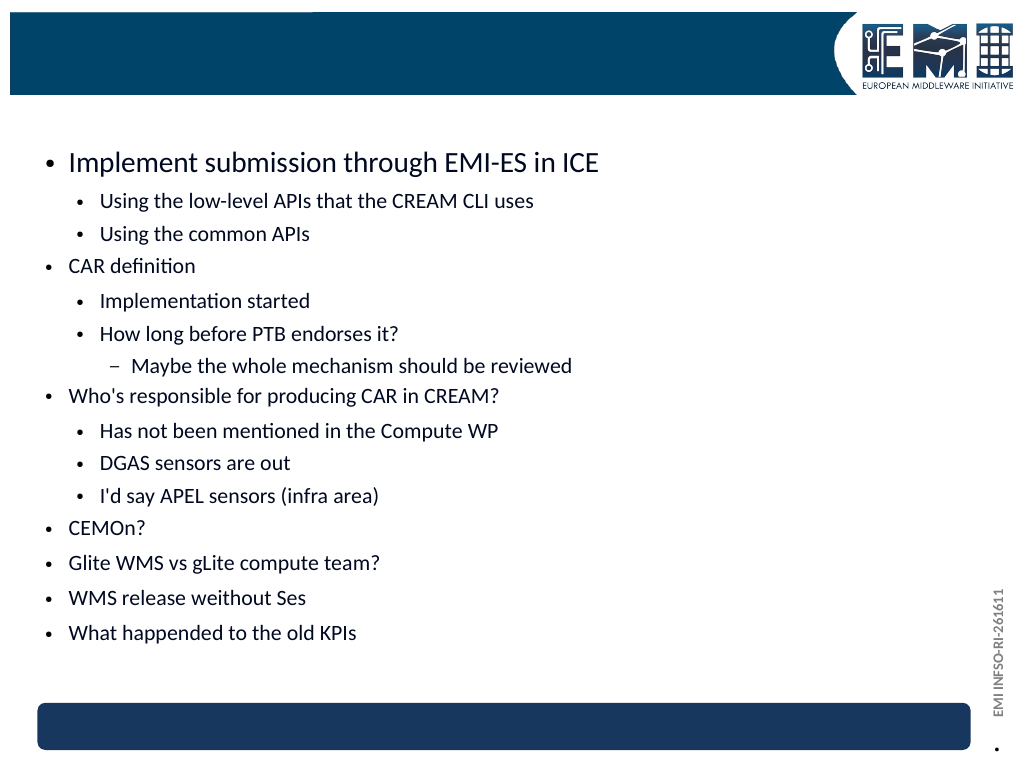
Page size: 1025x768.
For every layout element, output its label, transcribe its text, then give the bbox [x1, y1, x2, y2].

list Implement submission through EMI-ES in ICE Using the low-level APIs that the CREAM CLI uses Using the common APIs CAR definition Implementation started How long before PTB endorses it? Maybe the whole mechanism should be reviewed Who's responsible for producing CAR in CREAM? Has not been mentioned in the Compute WP DGAS sensors are out I'd say APEL sensors (infra area) CEMOn? Glite WMS vs gLite compute team? WMS release weithout Ses What happended to the old KPIs [37, 150, 960, 657]
picture [862, 23, 1013, 89]
picture [19, 12, 857, 95]
picture [9, 12, 16, 95]
